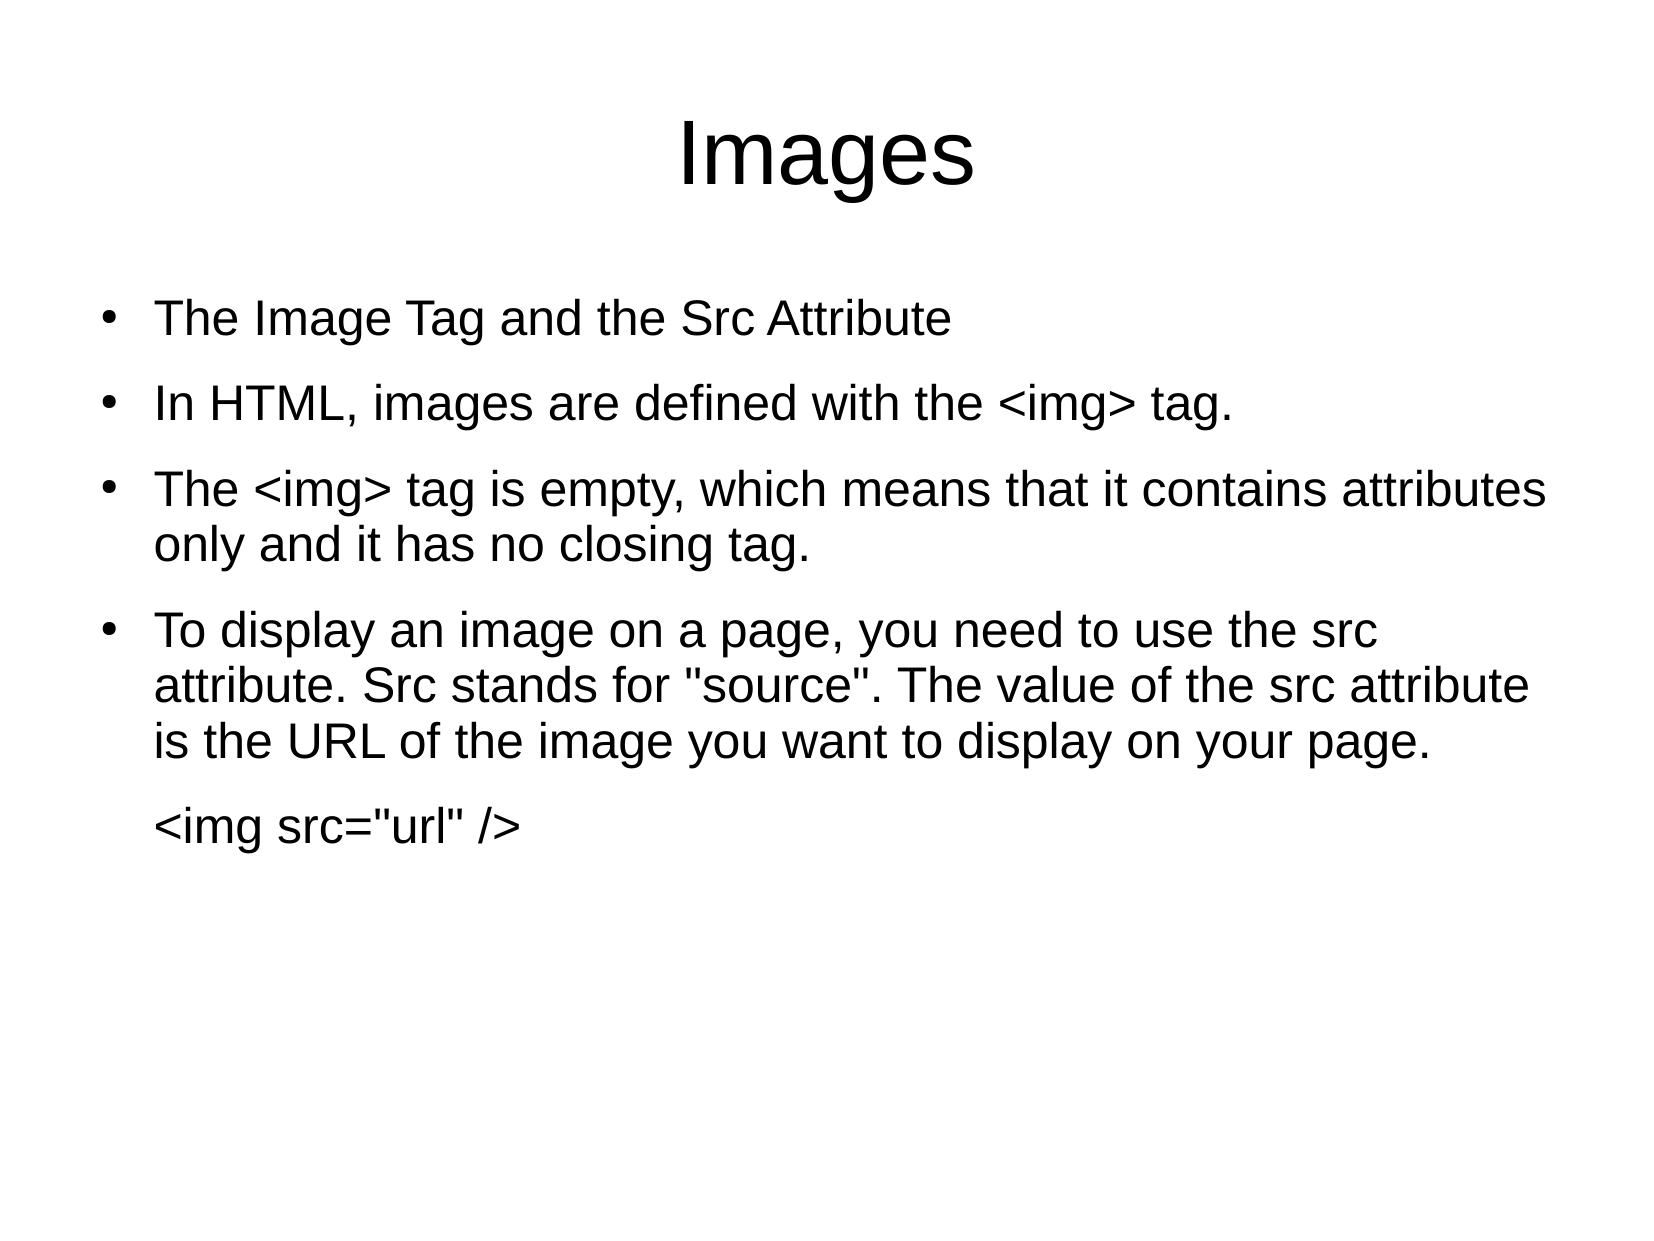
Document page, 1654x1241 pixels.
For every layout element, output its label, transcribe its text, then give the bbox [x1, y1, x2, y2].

list The Image Tag and the Src Attribute In HTML, images are defined with the <img> tag. The <img> tag is empty, which means that it contains attributes only and it has no closing tag. To display an image on a page, you need to use the src attribute. Src stands for "source". The value of the src attribute is the URL of the image you want to display on your page. <img src="url" /> [82, 290, 1571, 1109]
title Images [82, 56, 1571, 250]
